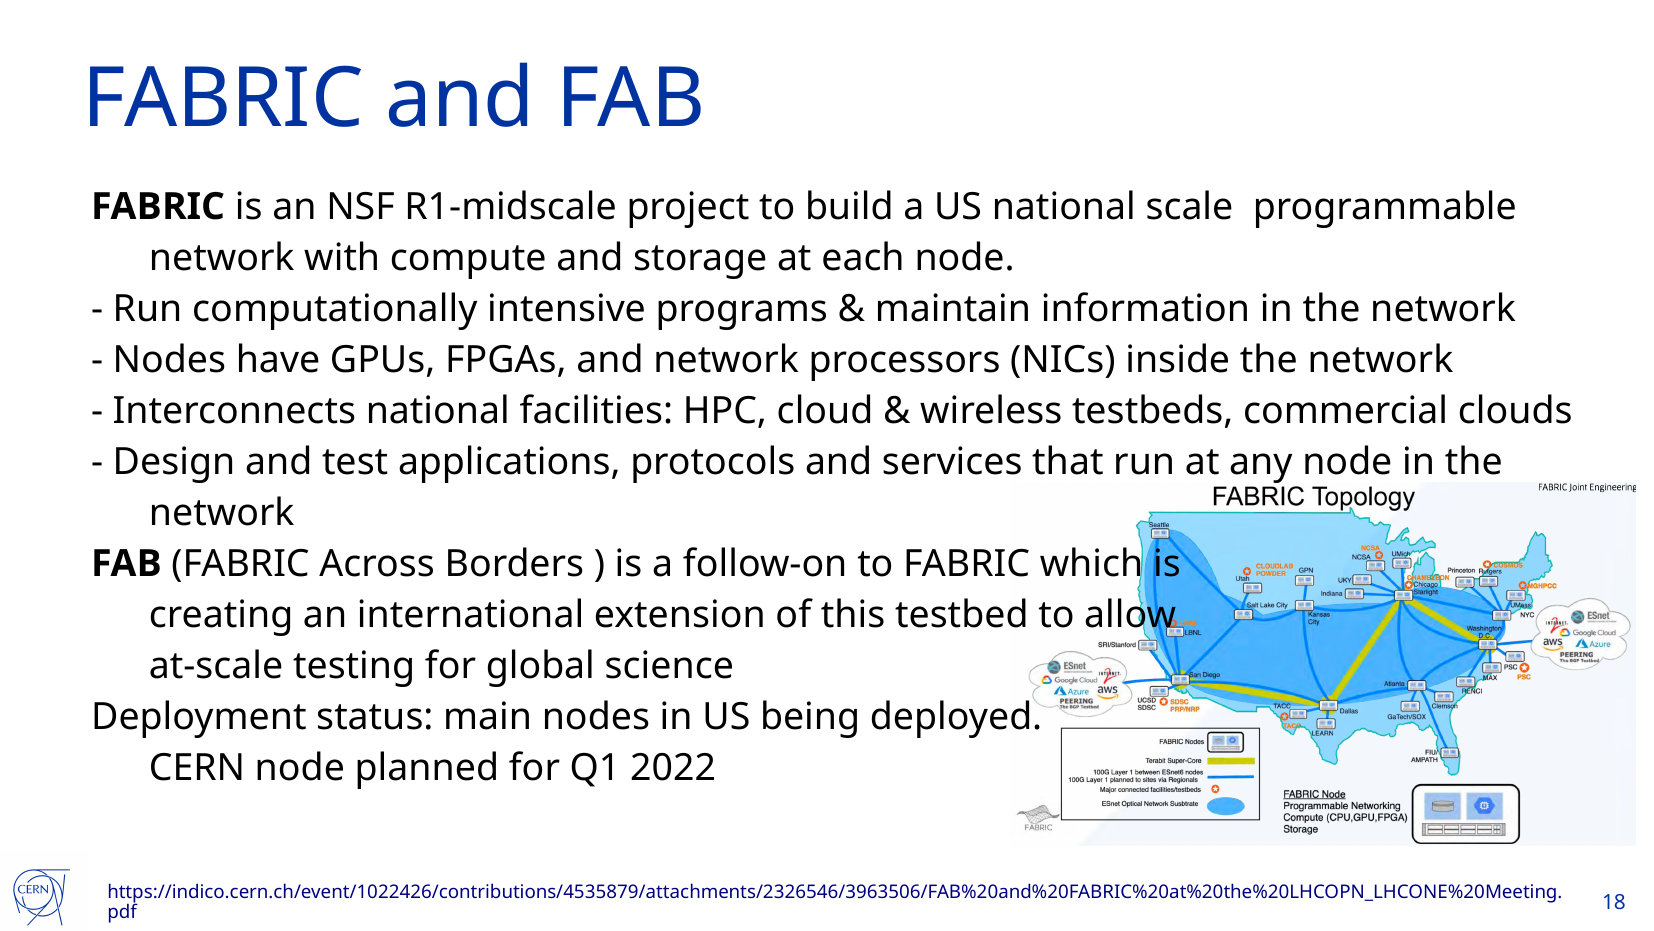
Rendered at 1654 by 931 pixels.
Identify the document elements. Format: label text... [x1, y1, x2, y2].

text_box https://indico.cern.ch/event/1022426/contributions/4535879/attachments/2326546/3963506/FAB%20and%20FABRIC%20at%20the%20LHCOPN_LHCONE%20Meeting.pdf [92, 871, 1587, 931]
picture [1010, 482, 1636, 848]
text_box FABRIC is an NSF R1-midscale project to build a US national scale programmable network with compute and storage at each node. - Run computationally intensive programs & maintain information in the network - Nodes have GPUs, FPGAs, and network processors (NICs) inside the network - Interconnects national facilities: HPC, cloud & wireless testbeds, commercial clouds - Design and test applications, protocols and services that run at any node in the network FAB (FABRIC Across Borders ) is a follow-on to FABRIC which is creating an international extension of this testbed to allow at-scale testing for global science Deployment status: main nodes in US being deployed. CERN node planned for Q1 2022 [76, 172, 1601, 817]
picture [0, 850, 127, 931]
title FABRIC and FAB [82, 37, 1571, 142]
